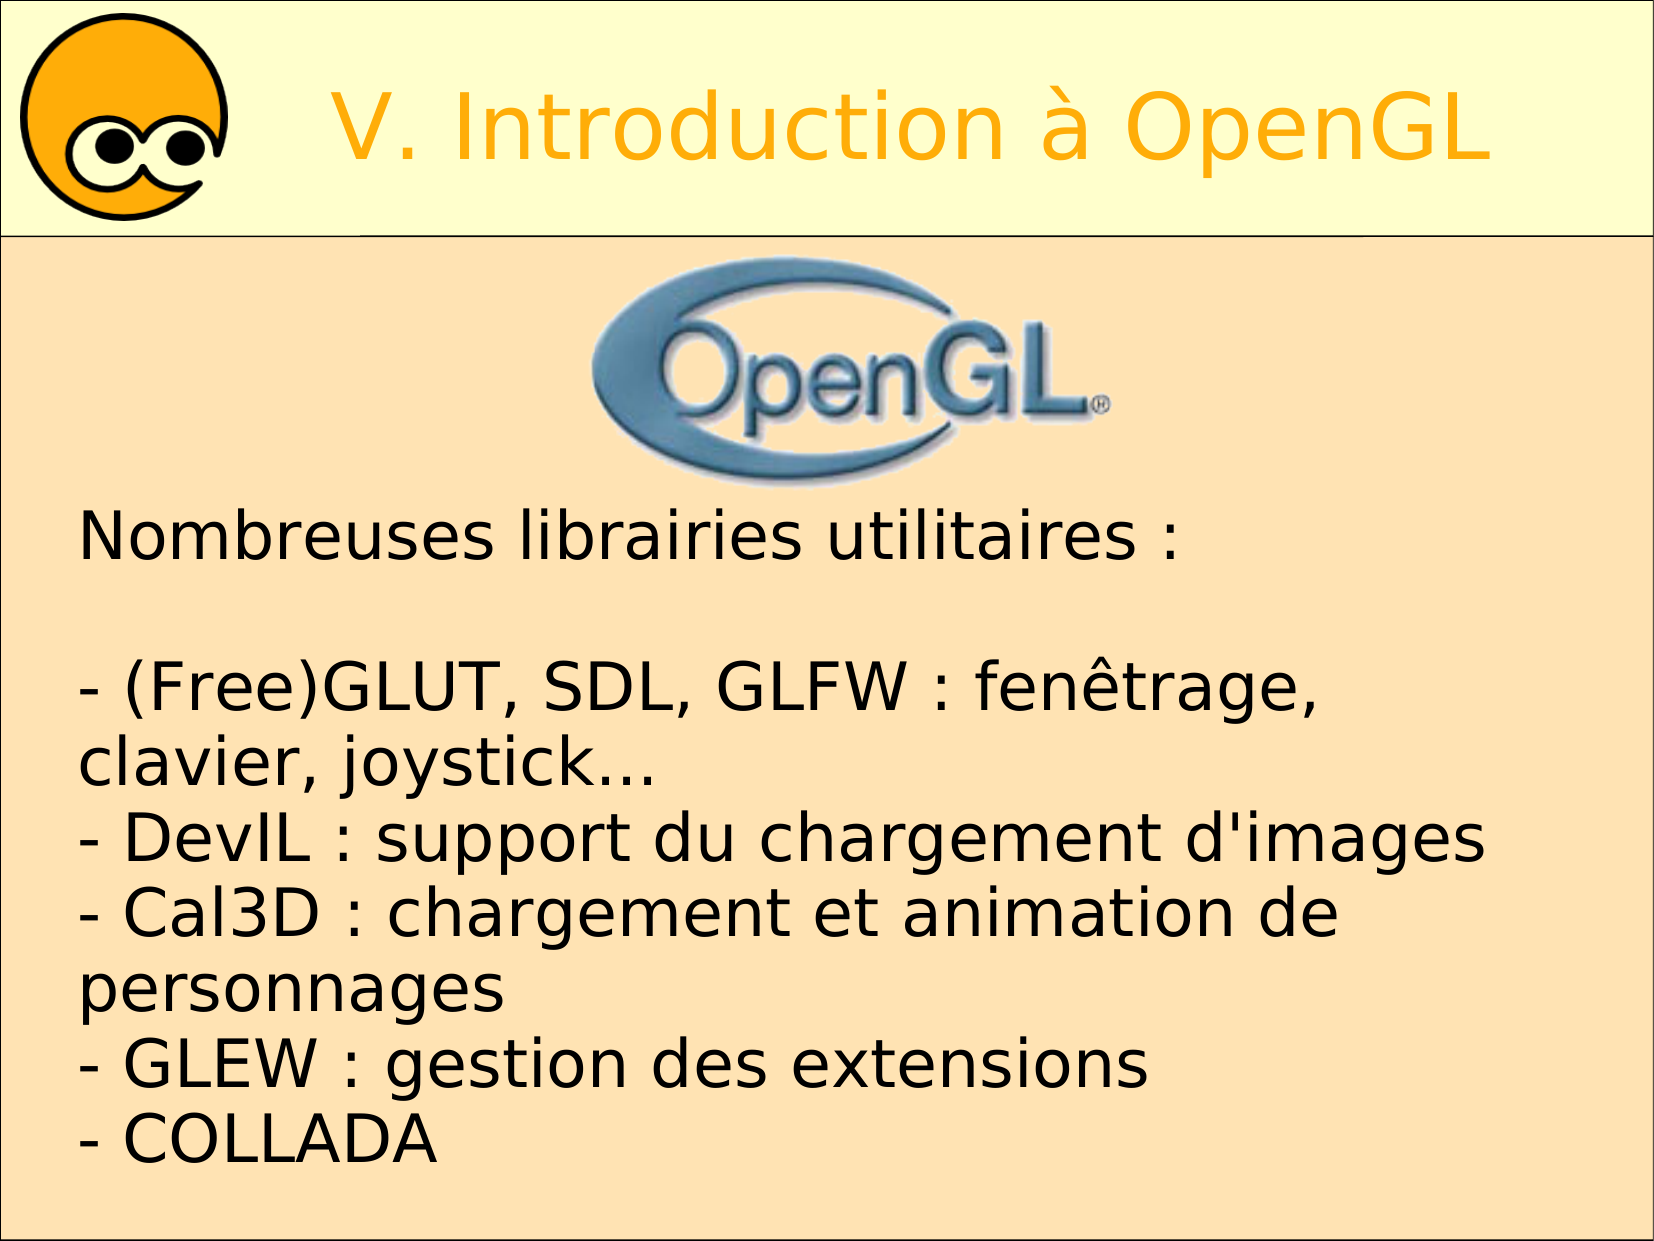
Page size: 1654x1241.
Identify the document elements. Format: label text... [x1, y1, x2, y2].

picture [575, 253, 1123, 496]
title V. Introduction à OpenGL [252, 28, 1571, 228]
text_box Nombreuses librairies utilitaires : - (Free)GLUT, SDL, GLFW : fenêtrage, clavier, joystick... - DevIL : support du chargement d'images - Cal3D : chargement et animation de personnages - GLEW : gestion des extensions - COLLADA [77, 436, 1566, 1241]
picture [20, 13, 228, 221]
